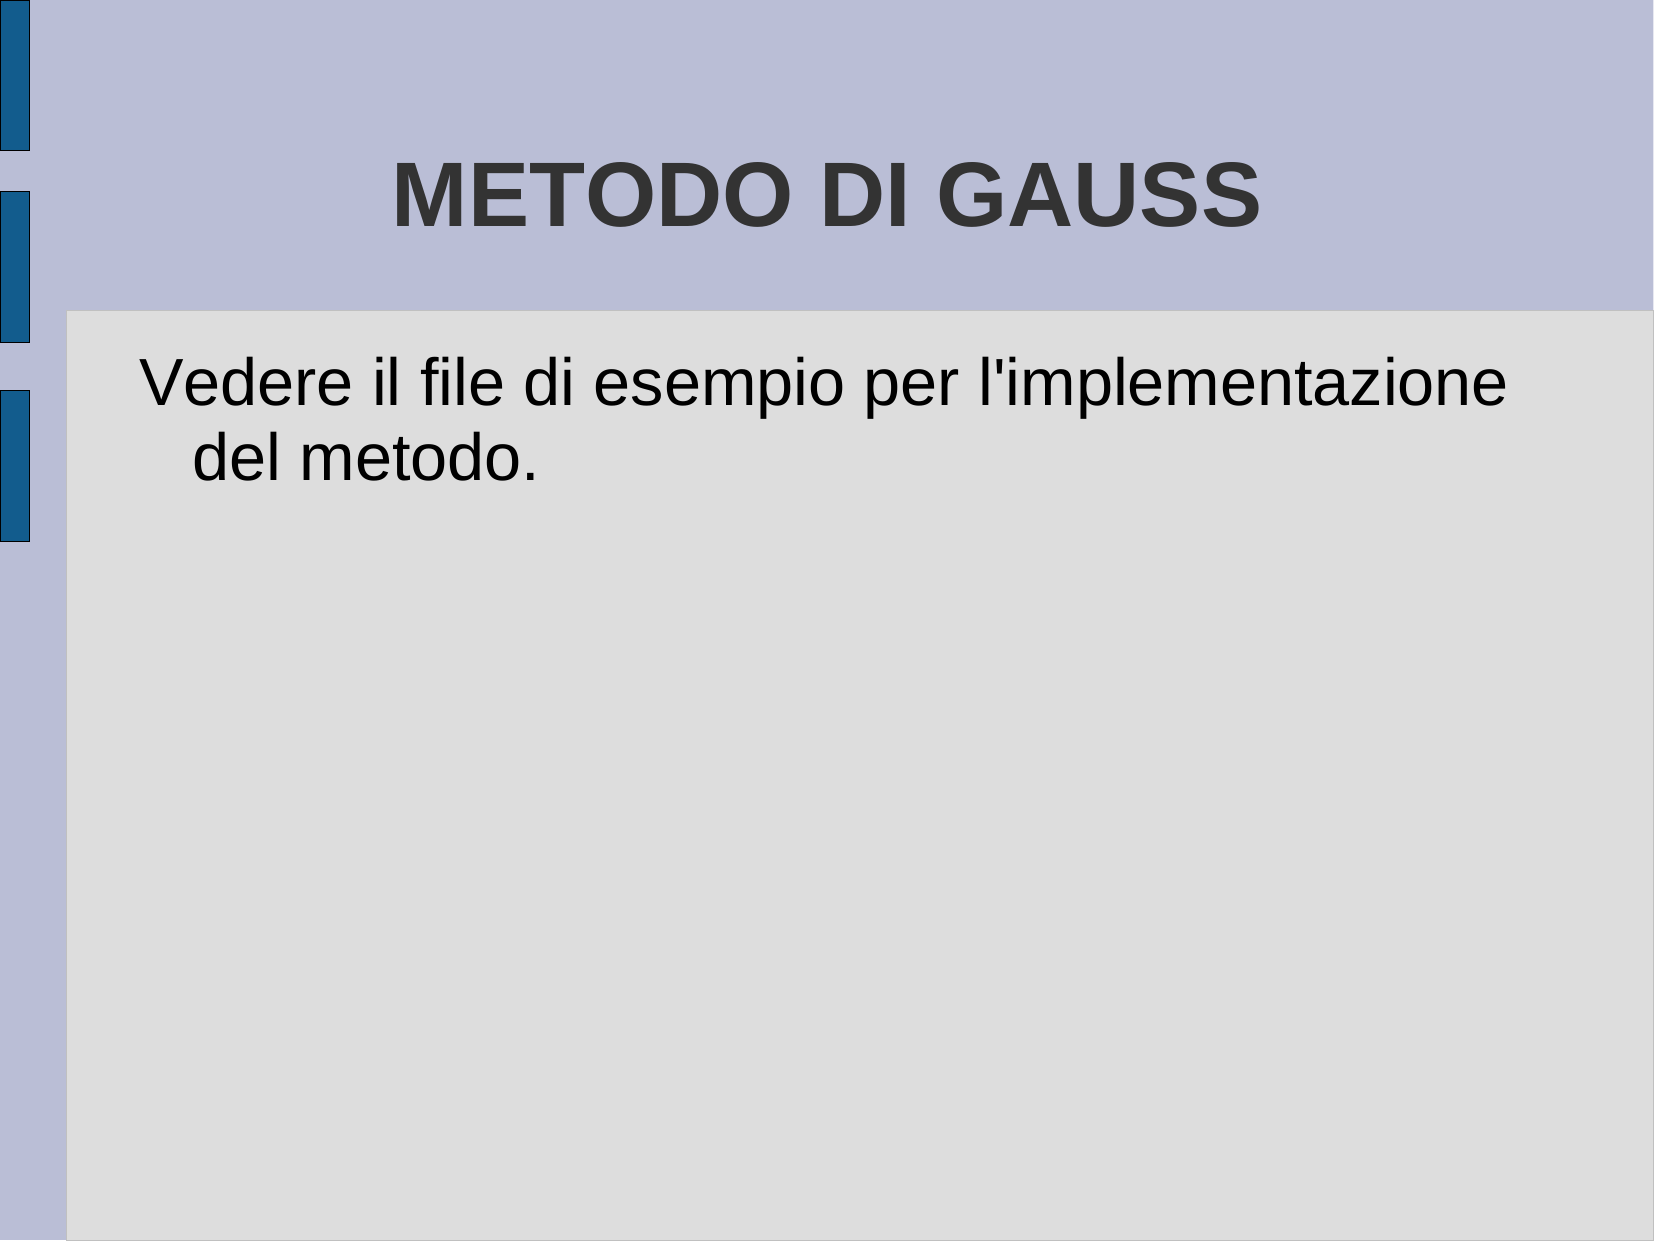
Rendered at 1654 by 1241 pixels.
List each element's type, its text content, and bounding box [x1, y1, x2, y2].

title METODO DI GAUSS [121, 98, 1534, 291]
list Vedere il file di esempio per l'implementazione del metodo. [121, 344, 1534, 1112]
